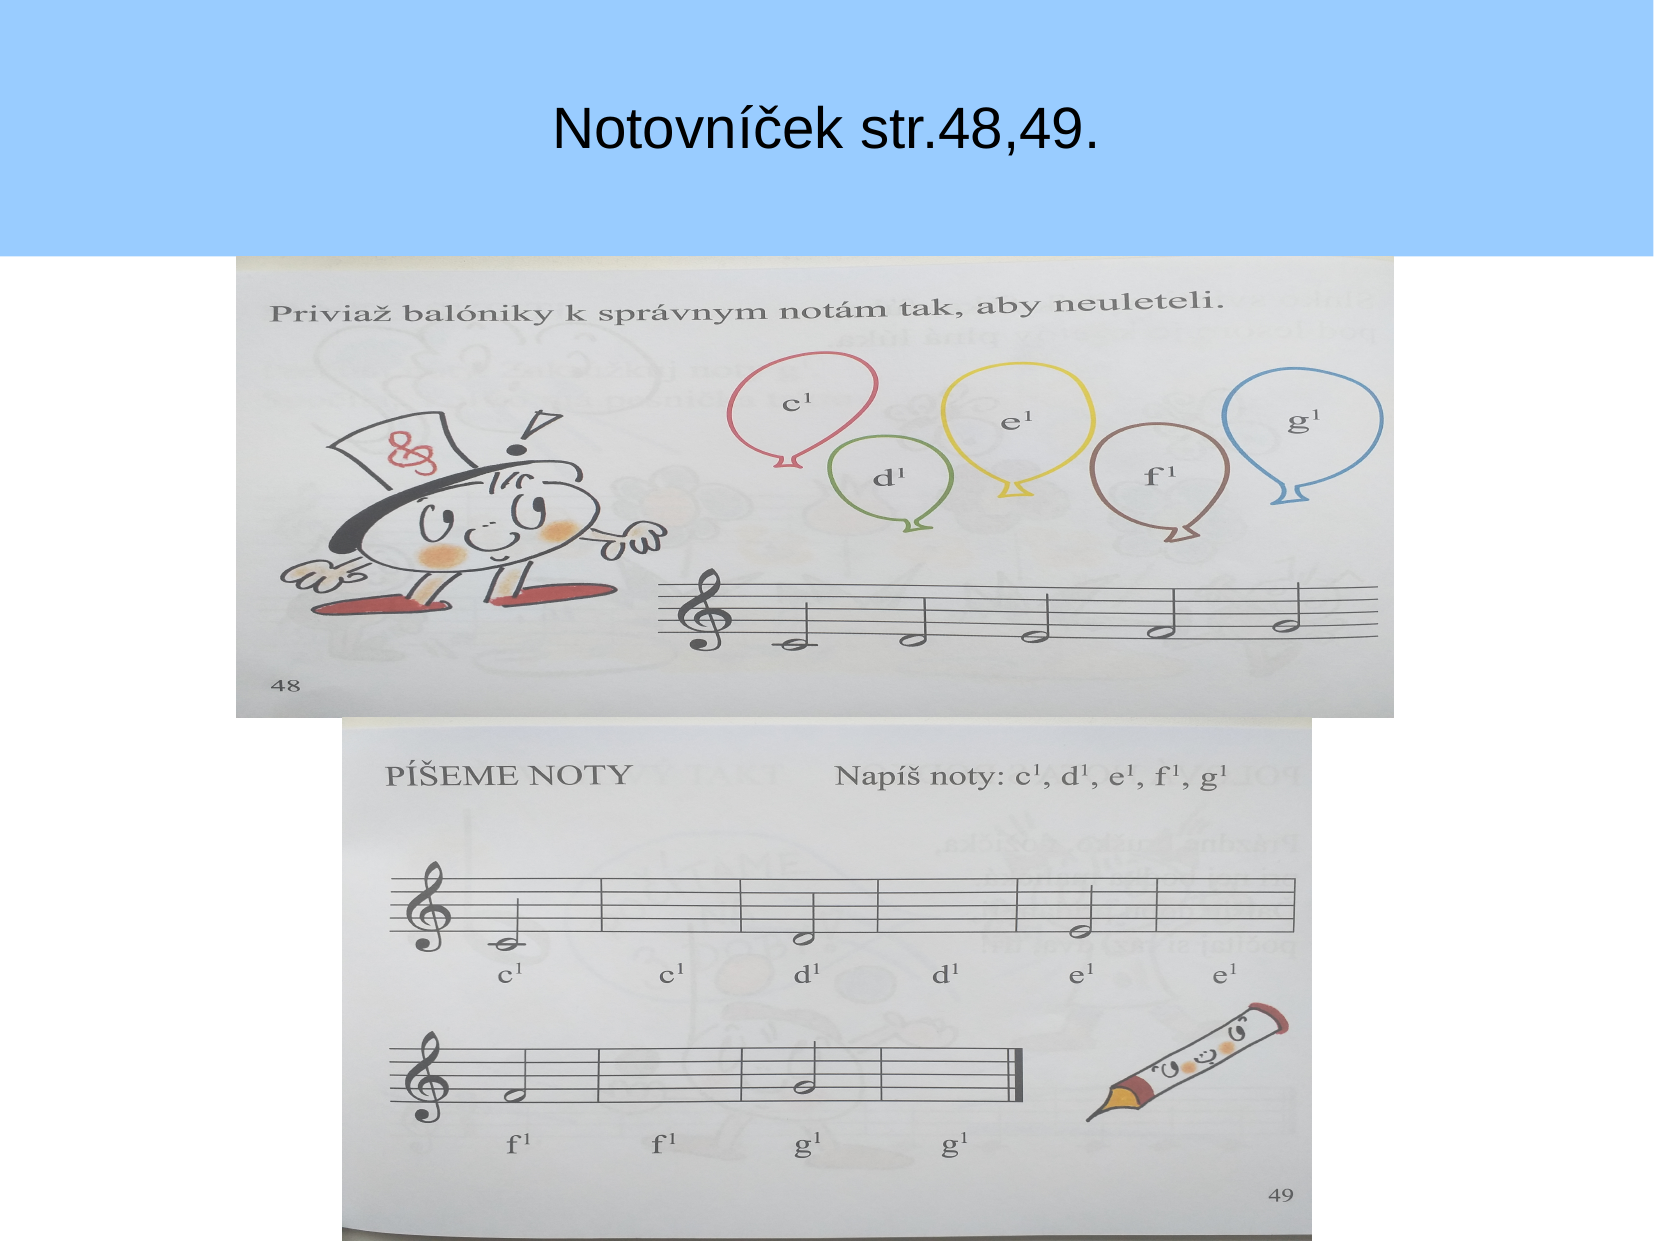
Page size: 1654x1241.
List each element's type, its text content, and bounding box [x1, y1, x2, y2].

picture [236, 256, 1394, 1241]
title Notovníček str.48,49. [0, 0, 1654, 257]
